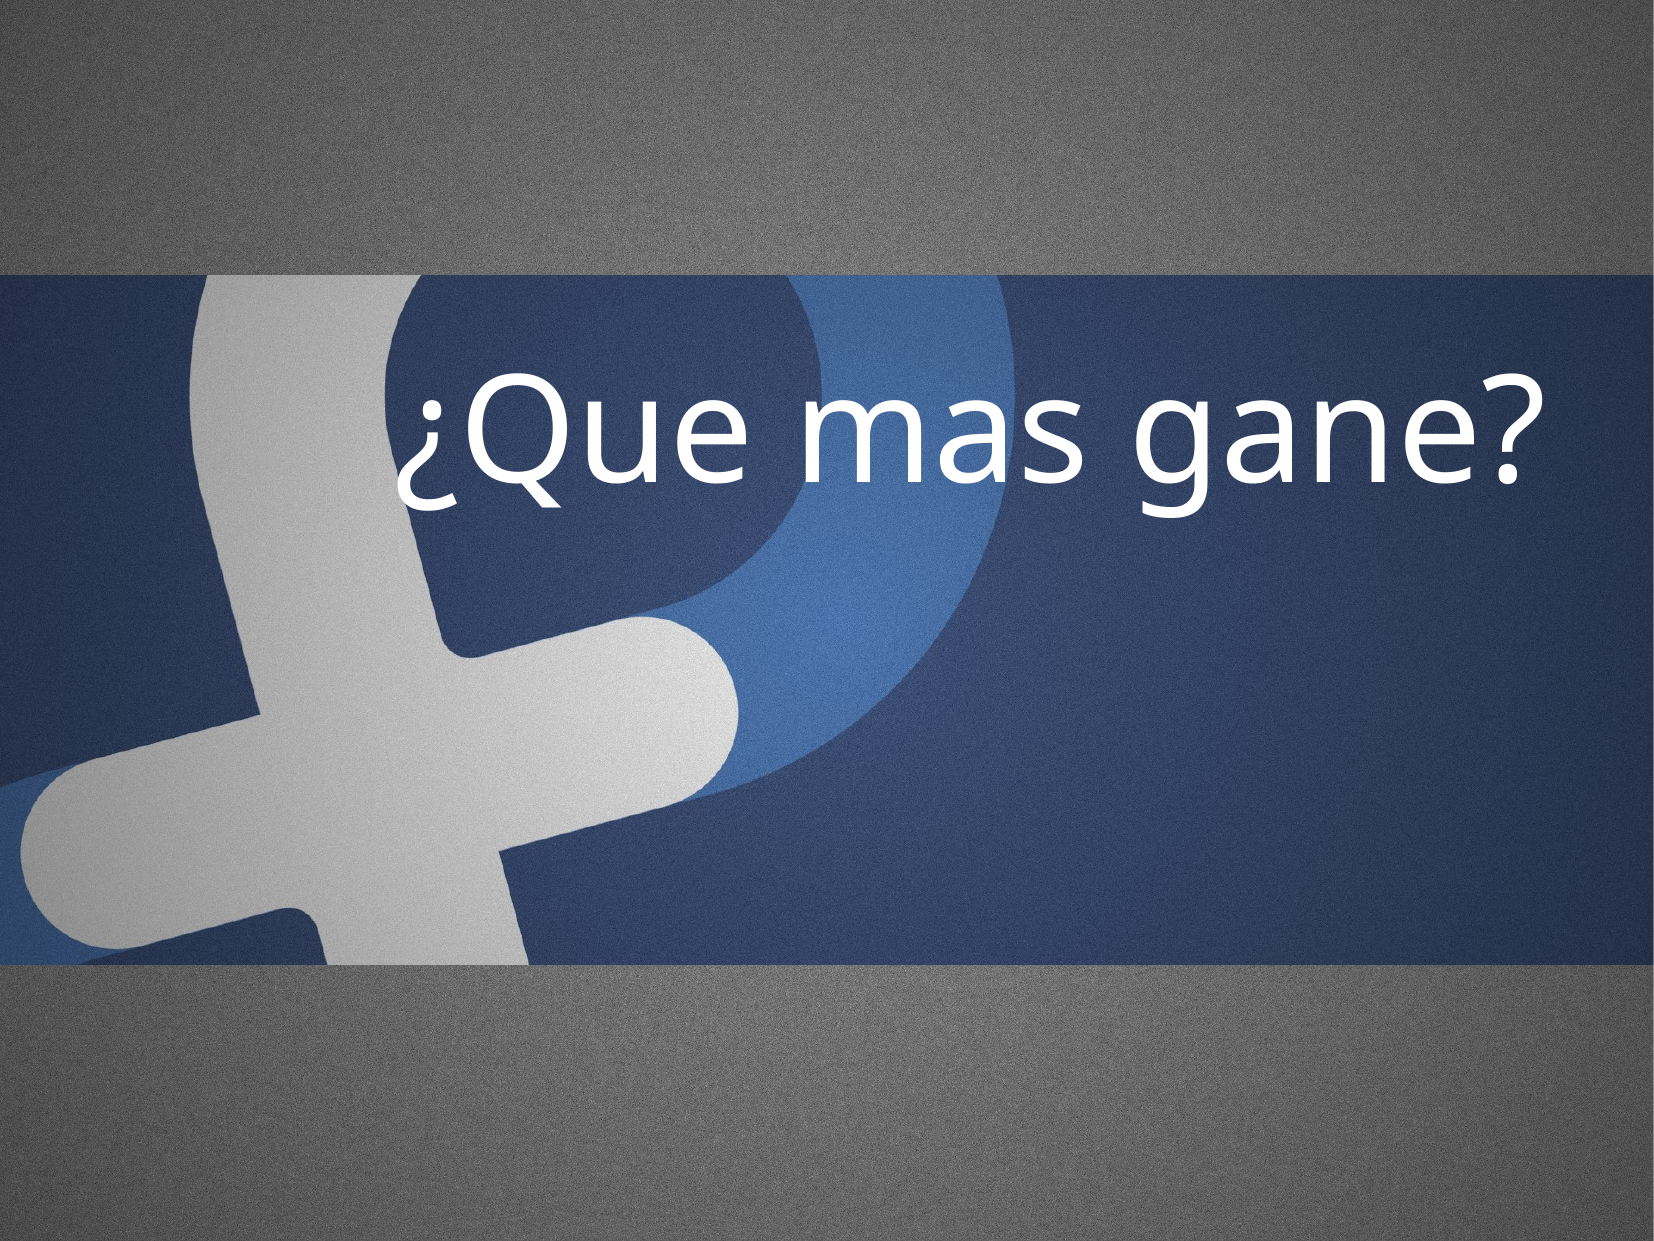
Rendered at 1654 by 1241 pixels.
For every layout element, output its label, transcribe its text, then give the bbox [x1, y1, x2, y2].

picture [0, 0, 1654, 1241]
text_box ¿Que mas gane? [300, 315, 1562, 654]
